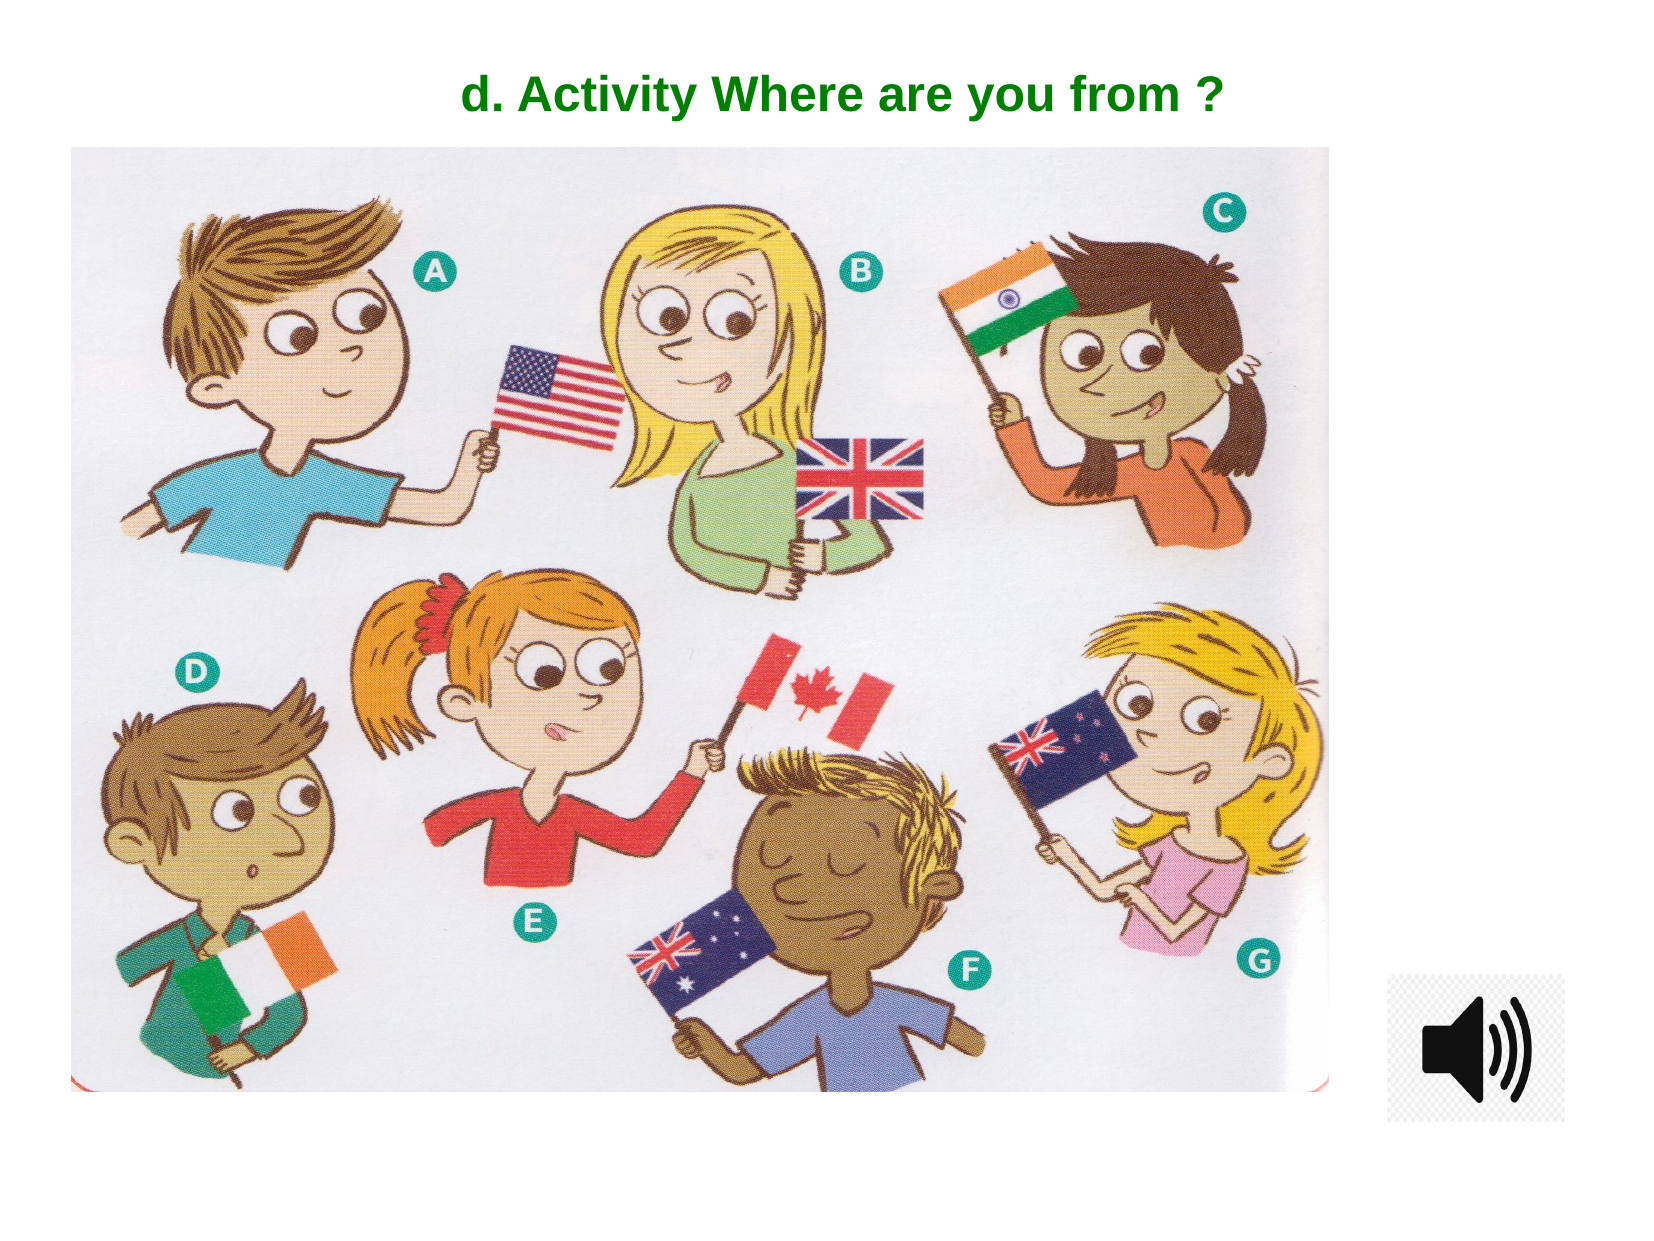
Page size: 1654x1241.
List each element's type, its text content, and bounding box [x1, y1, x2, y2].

picture [71, 147, 1329, 1092]
picture [1387, 974, 1565, 1123]
text_box d. Activity Where are you from ? [445, 59, 1241, 131]
